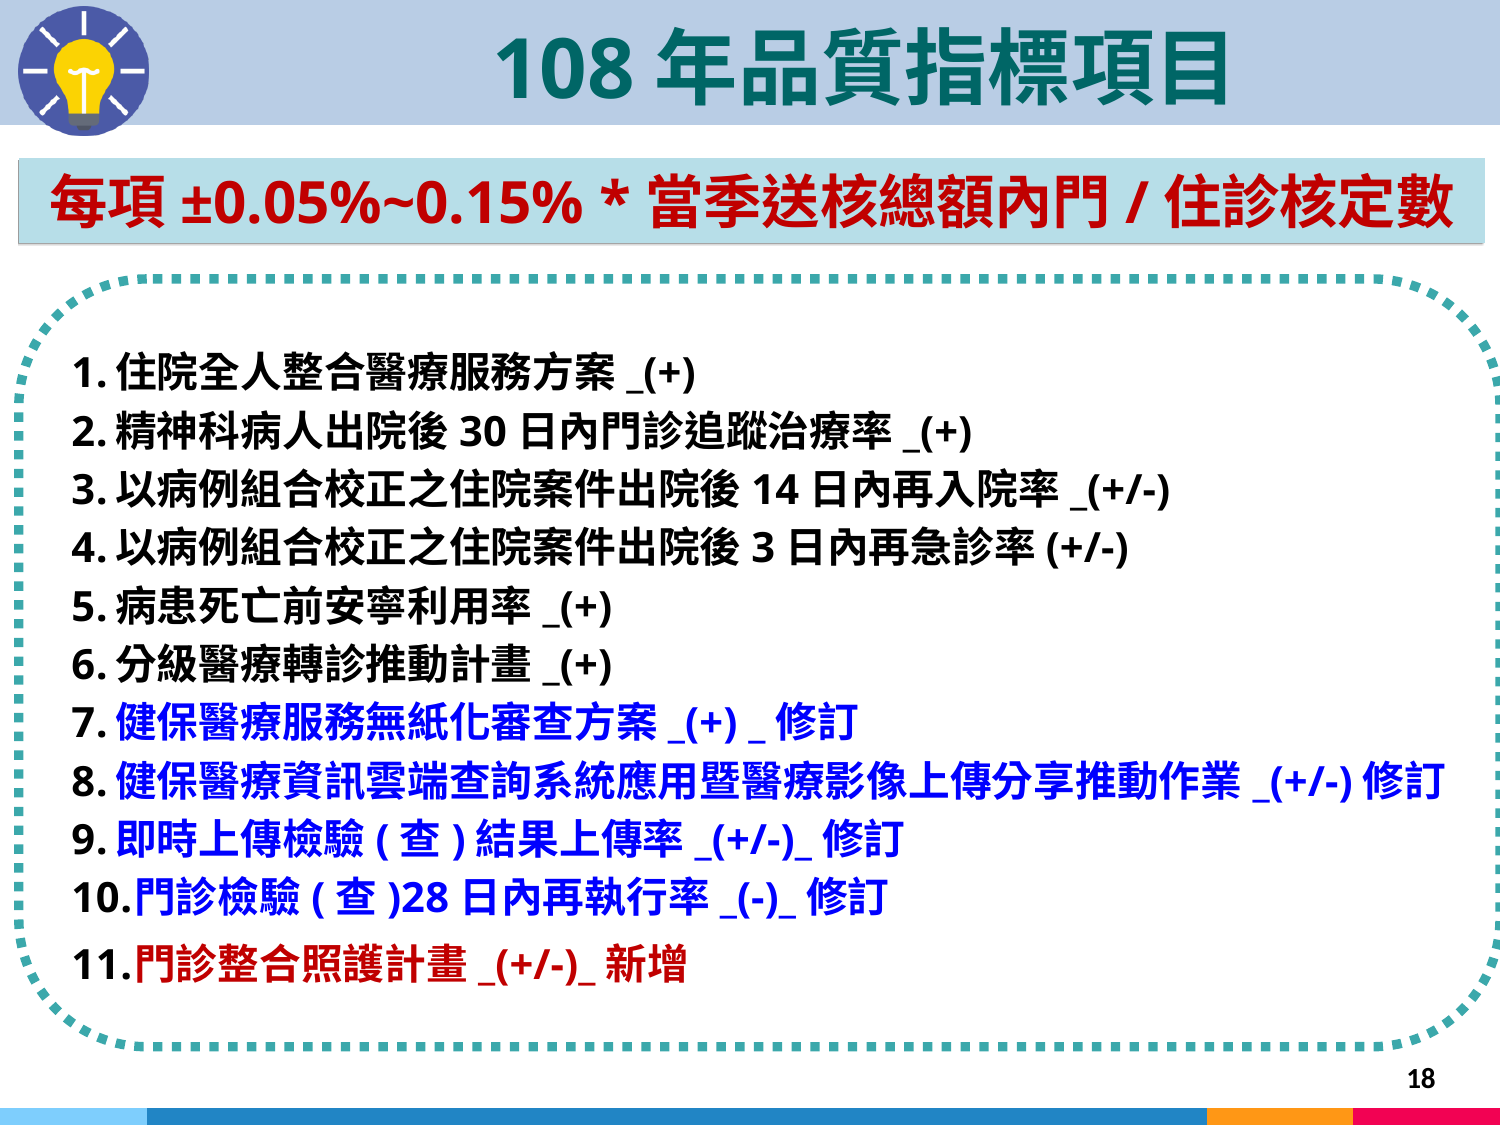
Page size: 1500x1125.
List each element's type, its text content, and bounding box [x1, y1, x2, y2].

title 108年品質指標項目 [230, 0, 1500, 130]
text_box 每項±0.05%~0.15% *當季送核總額內門/住診核定數 [19, 158, 1485, 243]
text_box <編號> [1391, 1043, 1482, 1113]
picture [18, 6, 149, 137]
text_box 住院全人整合醫療服務方案_(+) 精神科病人出院後30日內門診追蹤治療率_(+) 以病例組合校正之住院案件出院後14日內再入院率_(+/-) 以病例組合校正之住院案件出院後3日內再急診率(+/-) 病患死亡前安寧利用率_(+) 分級醫療轉診推動計畫_(+) 健保醫療服務無紙化審查方案_(+) _修訂 健保醫療資訊雲端查詢系統應用暨醫療影像上傳分享推動作業_(+/-)修訂 即時上傳檢驗(查)結果上傳率_(+/-)_修訂 門診檢驗(查)28日內再執行率_(-)_修訂 門診整合照護計畫_(+/-)_新增 [18, 278, 1500, 1047]
